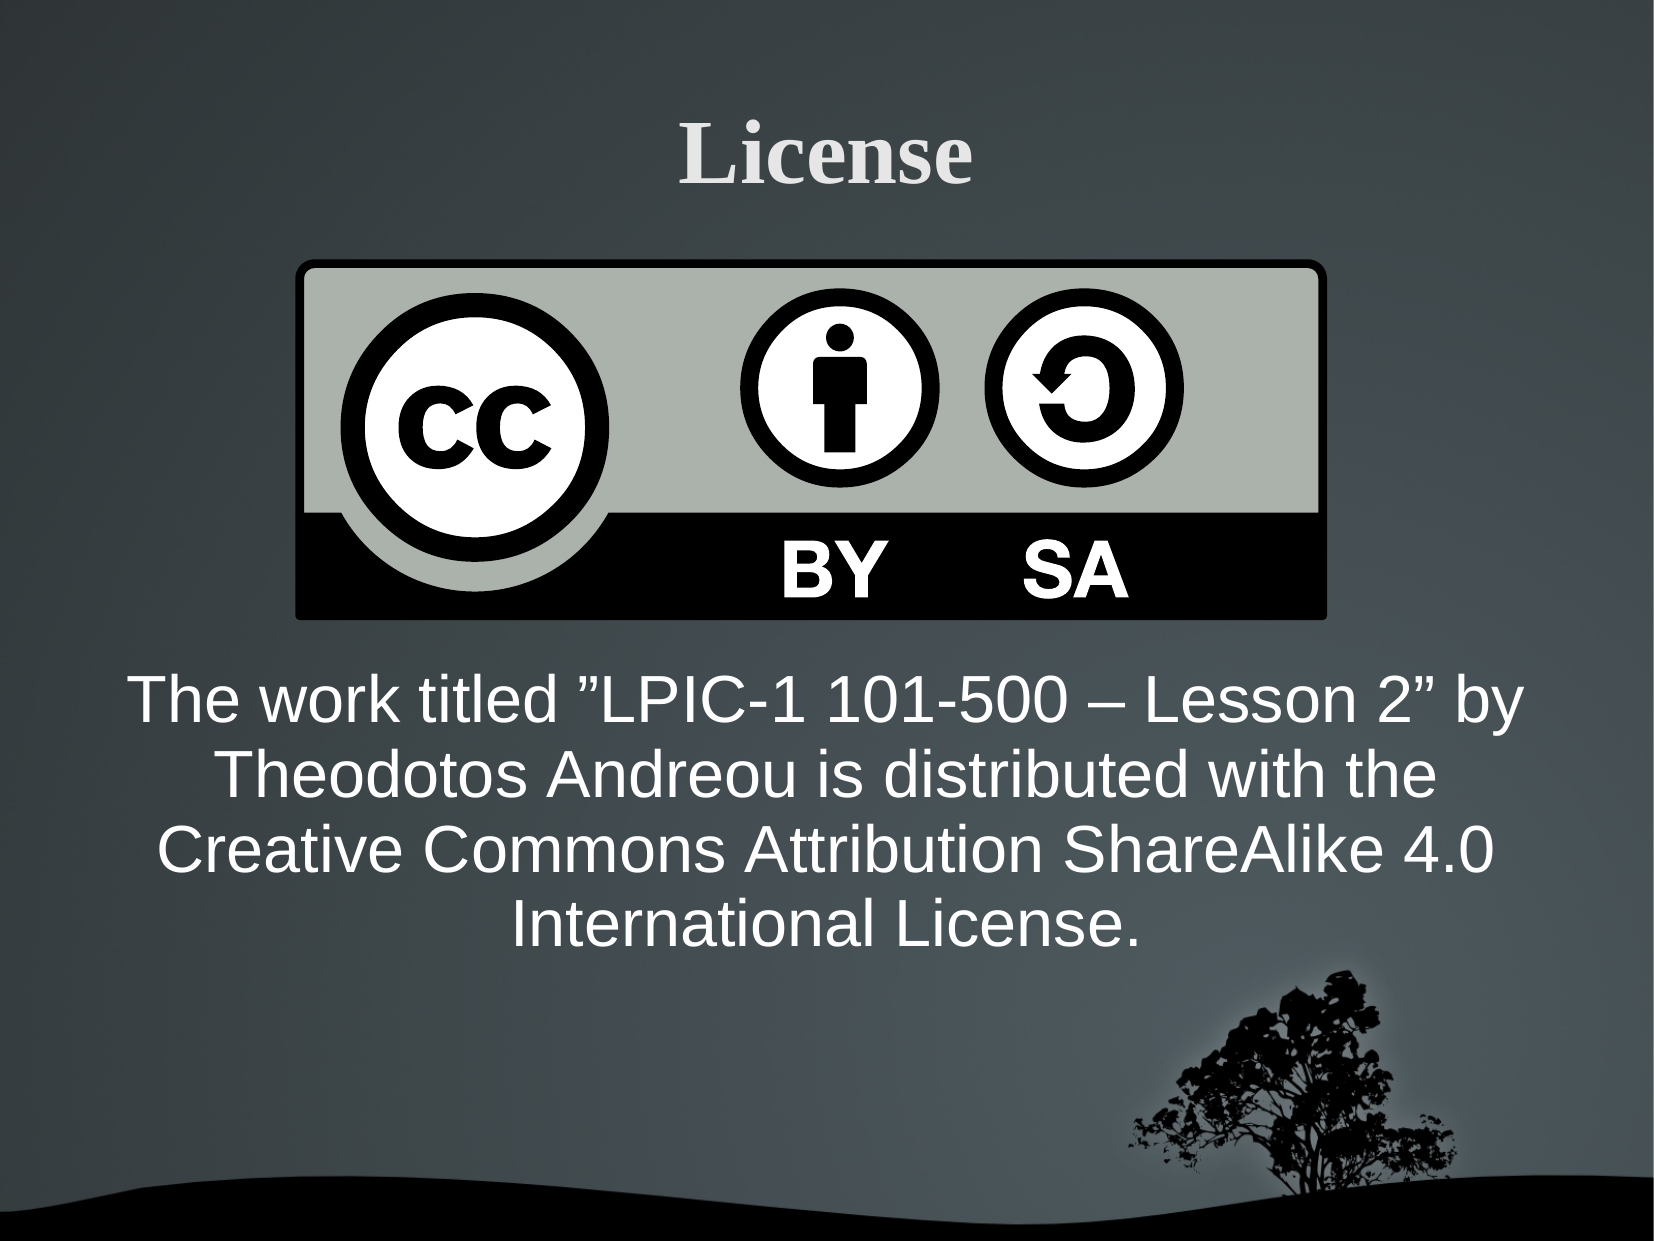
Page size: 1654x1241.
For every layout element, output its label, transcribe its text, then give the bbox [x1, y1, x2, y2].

title License [82, 49, 1571, 257]
picture [0, 0, 1654, 1241]
subtitle The work titled ”LPIC-1 101-500 – Lesson 2” by Theodotos Andreou is distributed with the Creative Commons Attribution ShareAlike 4.0 International License. [82, 290, 1571, 1109]
